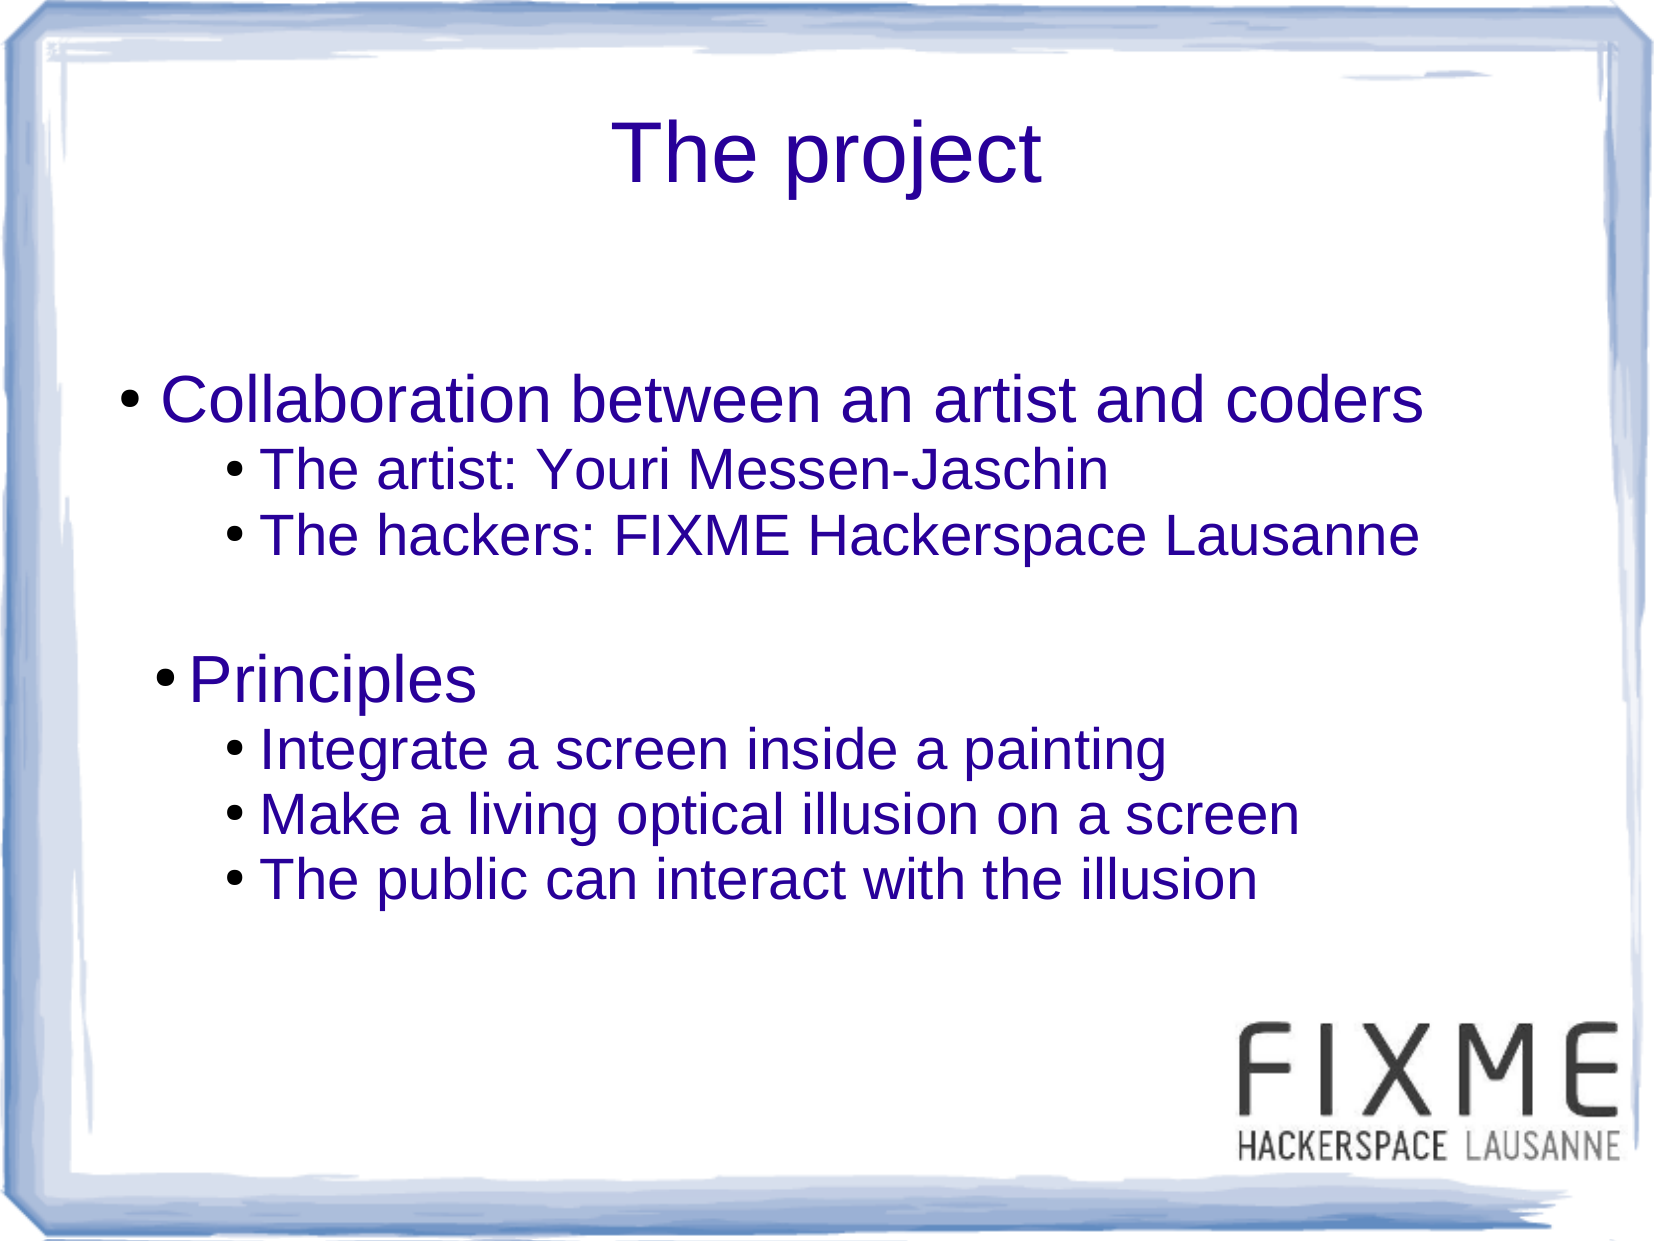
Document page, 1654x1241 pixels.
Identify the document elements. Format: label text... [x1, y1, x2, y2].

picture [0, 0, 1654, 1241]
title The project [82, 49, 1571, 257]
subtitle Collaboration between an artist and coders The artist: Youri Messen-Jaschin The hackers: FIXME Hackerspace Lausanne Principles Integrate a screen inside a painting Make a living optical illusion on a screen The public can interact with the illusion [118, 277, 1571, 997]
